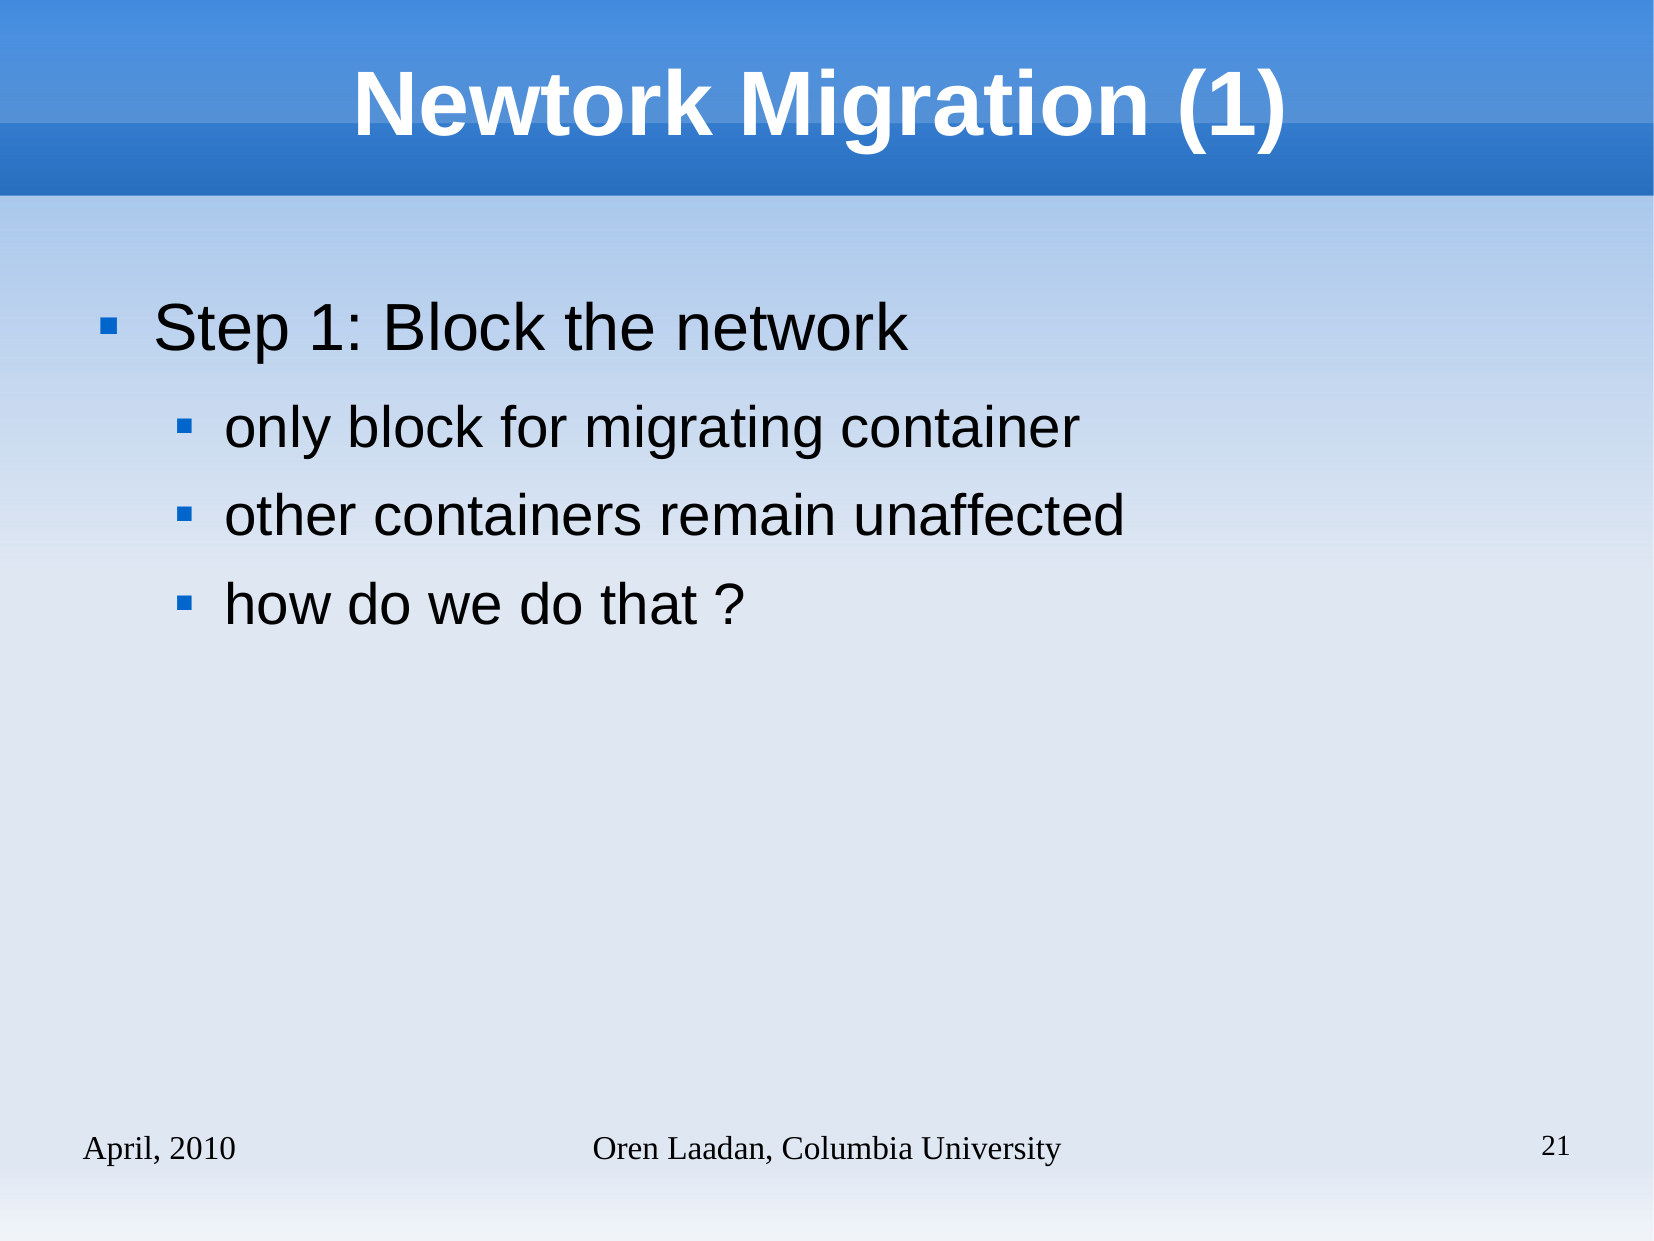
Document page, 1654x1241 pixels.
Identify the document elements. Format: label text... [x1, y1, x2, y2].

picture [0, 0, 1654, 1241]
list Step 1: Block the network only block for migrating container other containers remain unaffected how do we do that ? [82, 290, 1571, 1094]
title Newtork Migration (1) [76, 7, 1565, 200]
